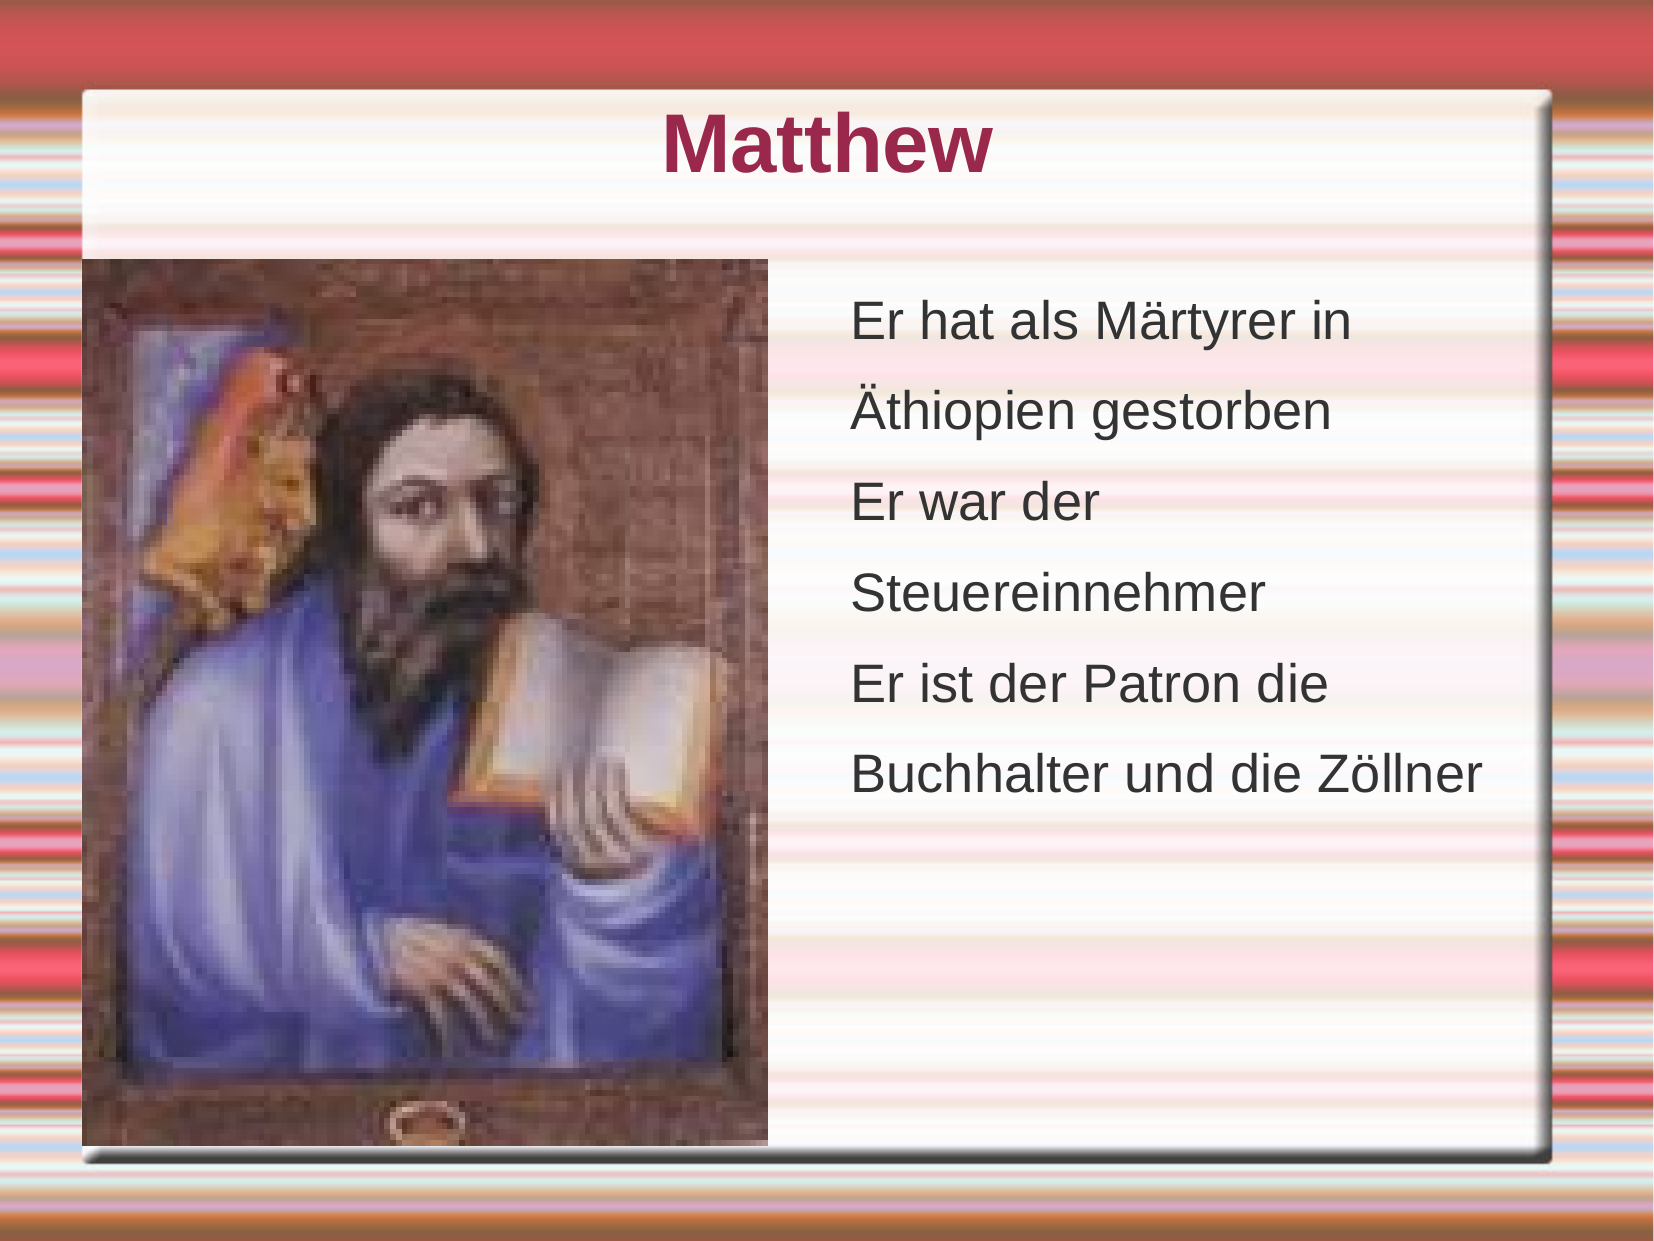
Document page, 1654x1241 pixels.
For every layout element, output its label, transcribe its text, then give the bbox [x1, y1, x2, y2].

title Matthew [121, 50, 1534, 237]
list Er hat als Märtyrer in Äthiopien gestorben Er war der Steuereinnehmer Er ist der Patron die Buchhalter und die Zöllner [767, 259, 1517, 1132]
picture [0, 0, 1654, 1241]
